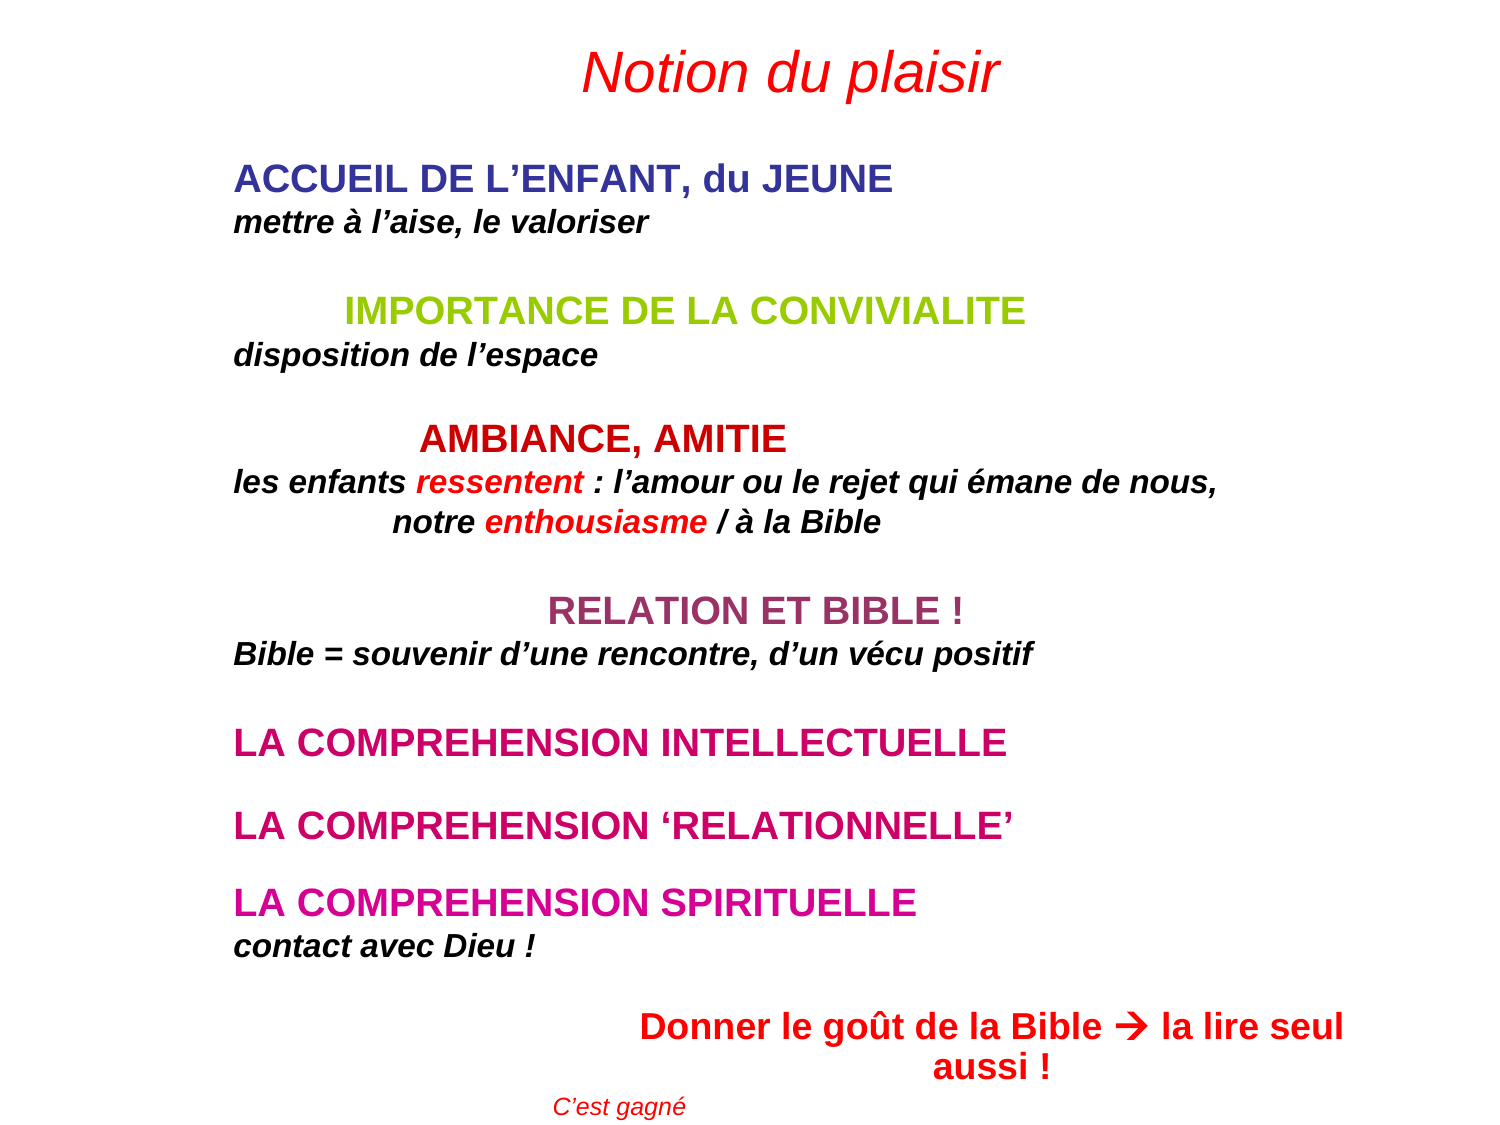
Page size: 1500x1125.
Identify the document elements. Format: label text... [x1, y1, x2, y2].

text_box ACCUEIL DE L’ENFANT, du JEUNE mettre à l’aise, le valoriser IMPORTANCE DE LA CONVIVIALITE disposition de l’espace AMBIANCE, AMITIE les enfants ressentent : l’amour ou le rejet qui émane de nous, notre enthousiasme / à la Bible RELATION ET BIBLE ! Bible = souvenir d’une rencontre, d’un vécu positif LA COMPREHENSION INTELLECTUELLE LA COMPREHENSION ‘RELATIONNELLE’ LA COMPREHENSION SPIRITUELLE contact avec Dieu ! [218, 145, 1306, 973]
text_box Donner le goût de la Bible  la lire seul aussi ! C’est gagné [537, 999, 1412, 1082]
title Notion du plaisir [312, 0, 1270, 138]
